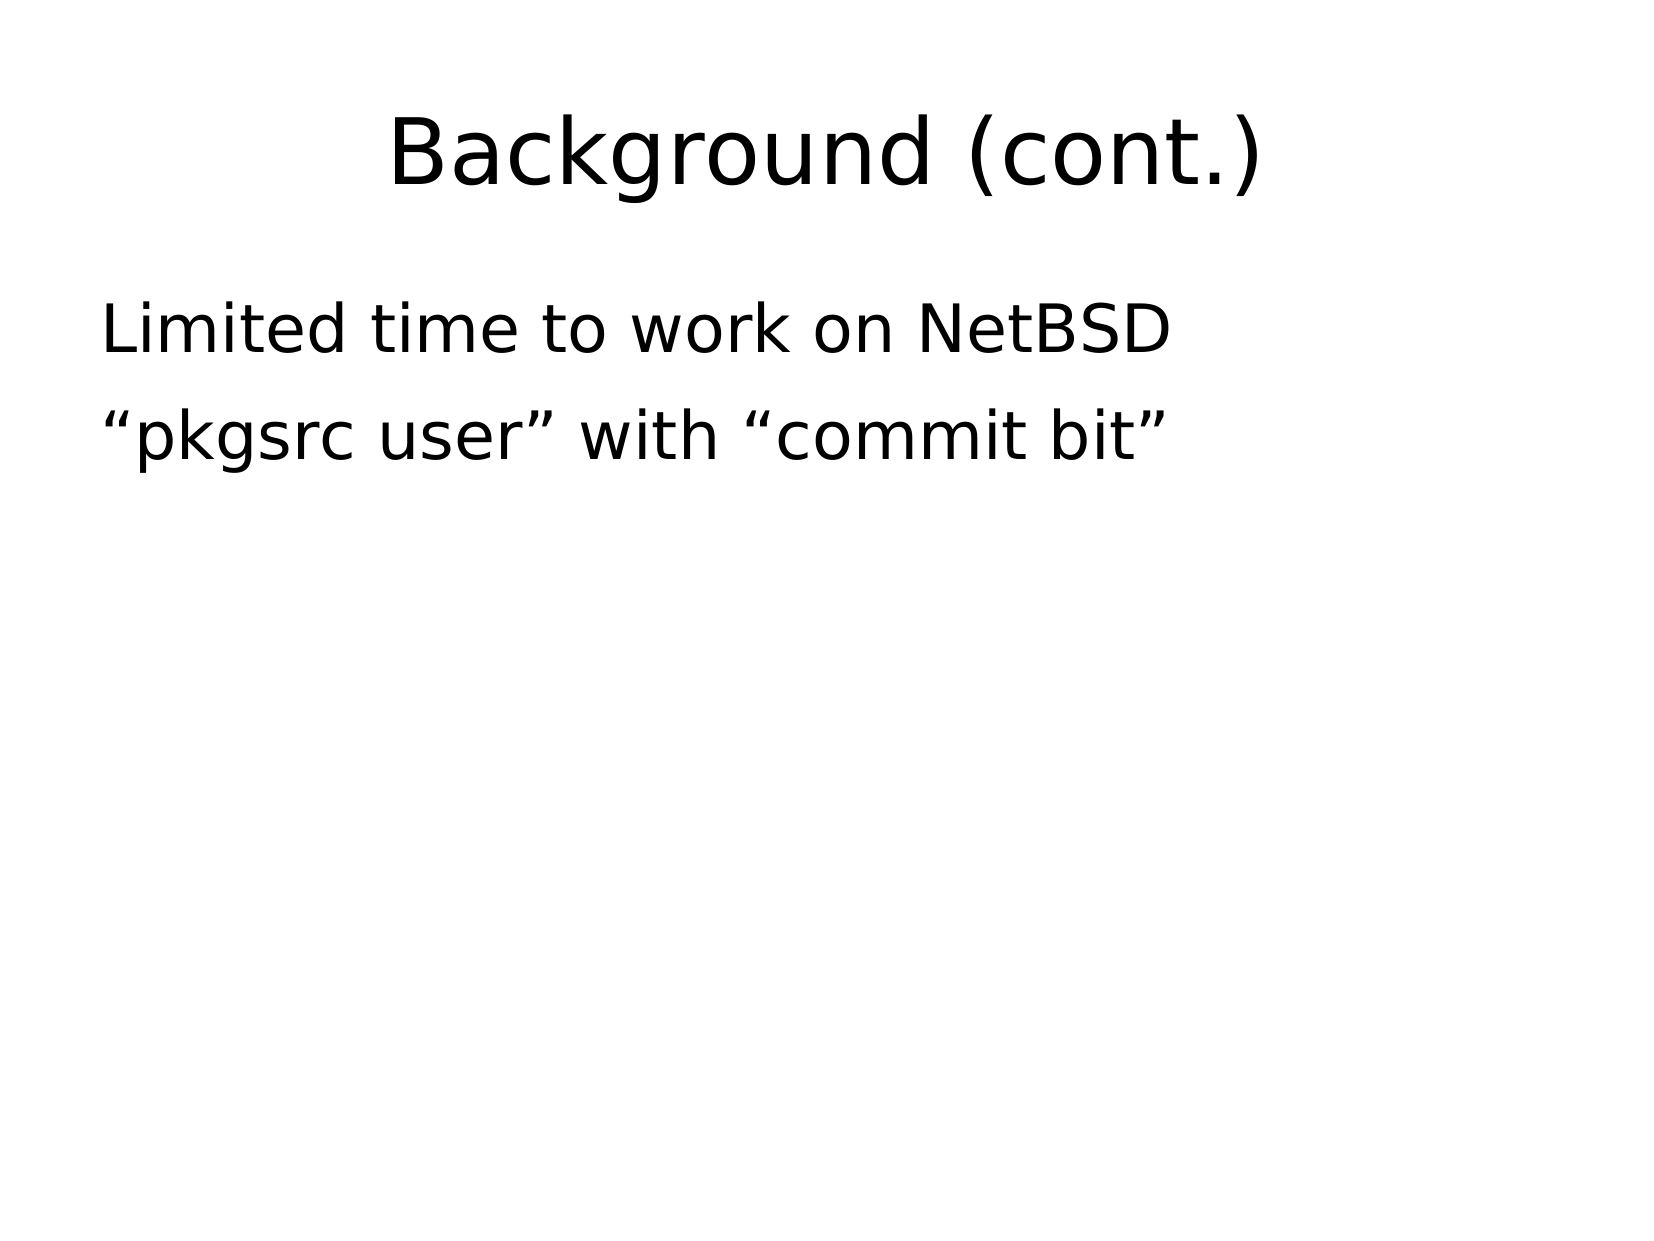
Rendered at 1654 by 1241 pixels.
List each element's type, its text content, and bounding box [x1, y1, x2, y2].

list Limited time to work on NetBSD “pkgsrc user” with “commit bit” [82, 290, 1571, 1094]
title Background (cont.) [82, 56, 1571, 250]
